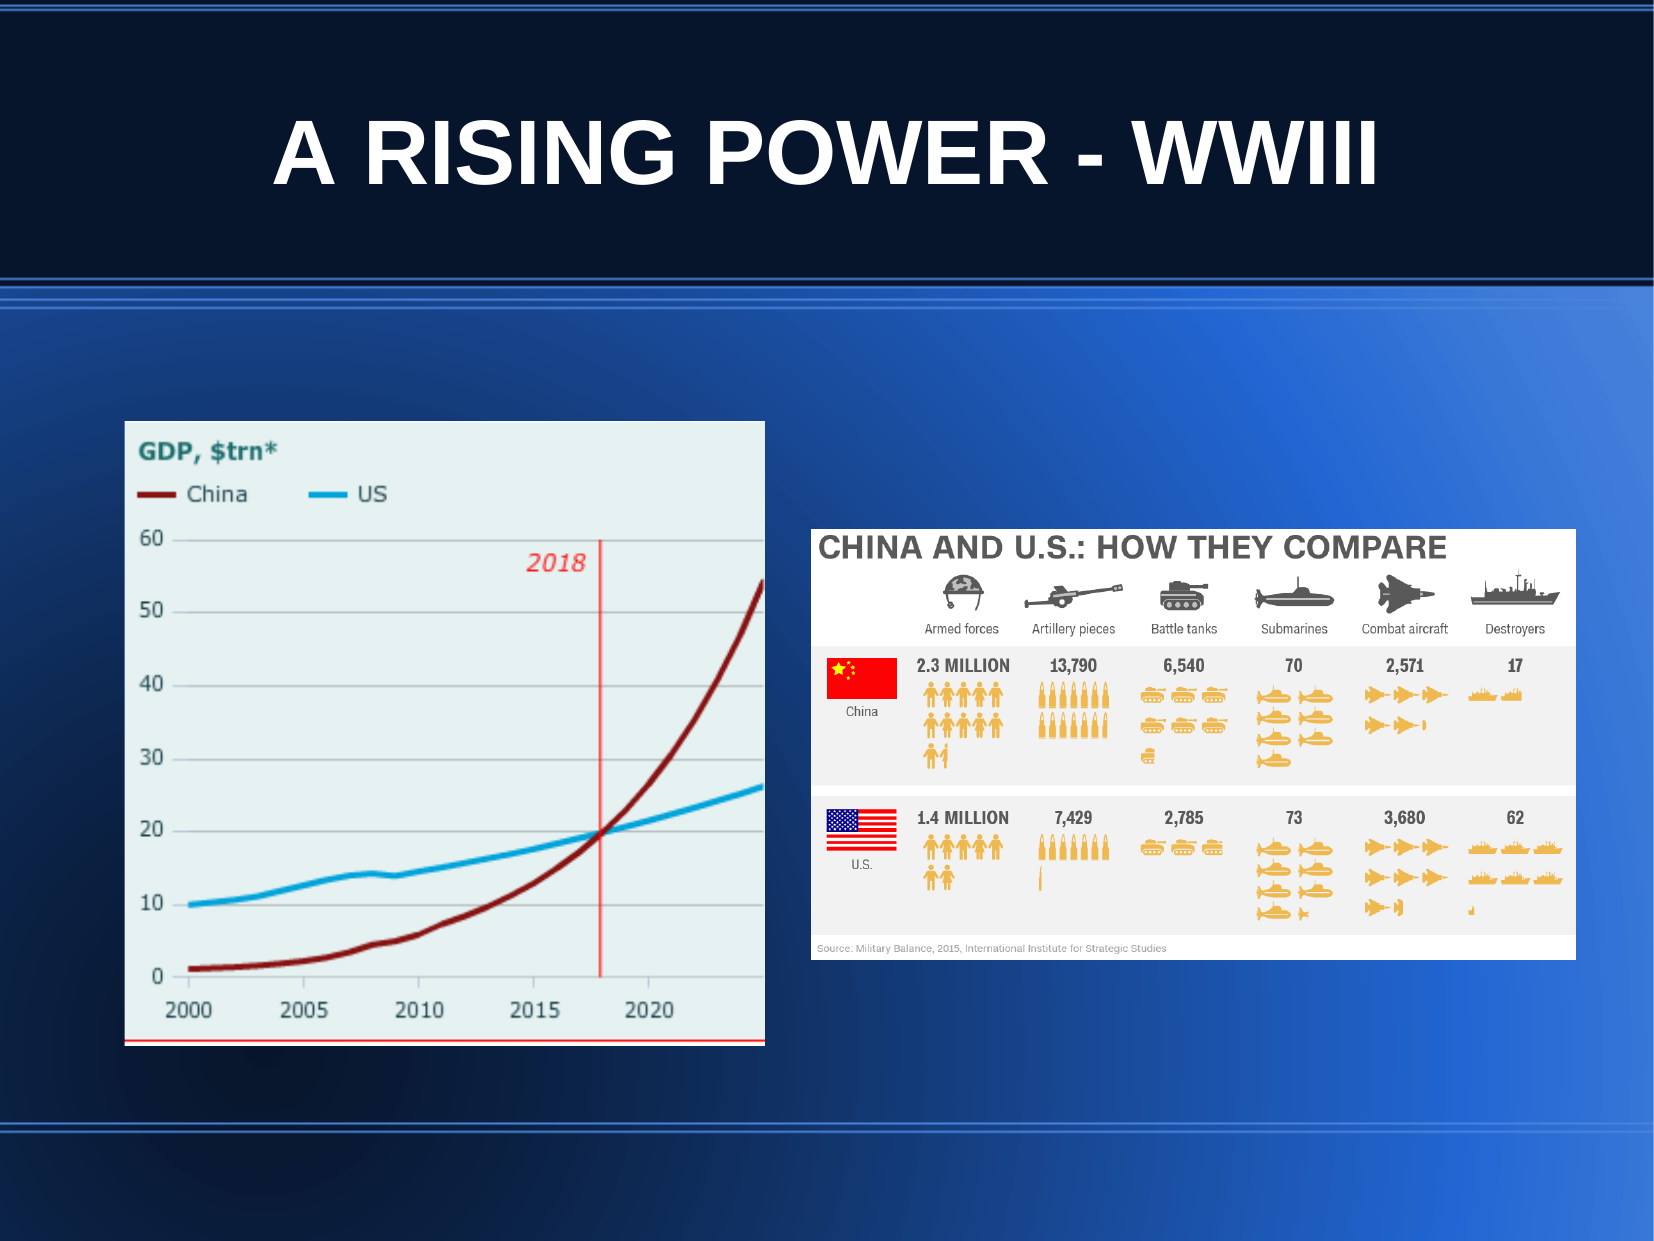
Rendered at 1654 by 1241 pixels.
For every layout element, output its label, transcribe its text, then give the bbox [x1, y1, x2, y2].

picture [0, 0, 1654, 1241]
title A RISING POWER - WWIII [82, 49, 1571, 257]
